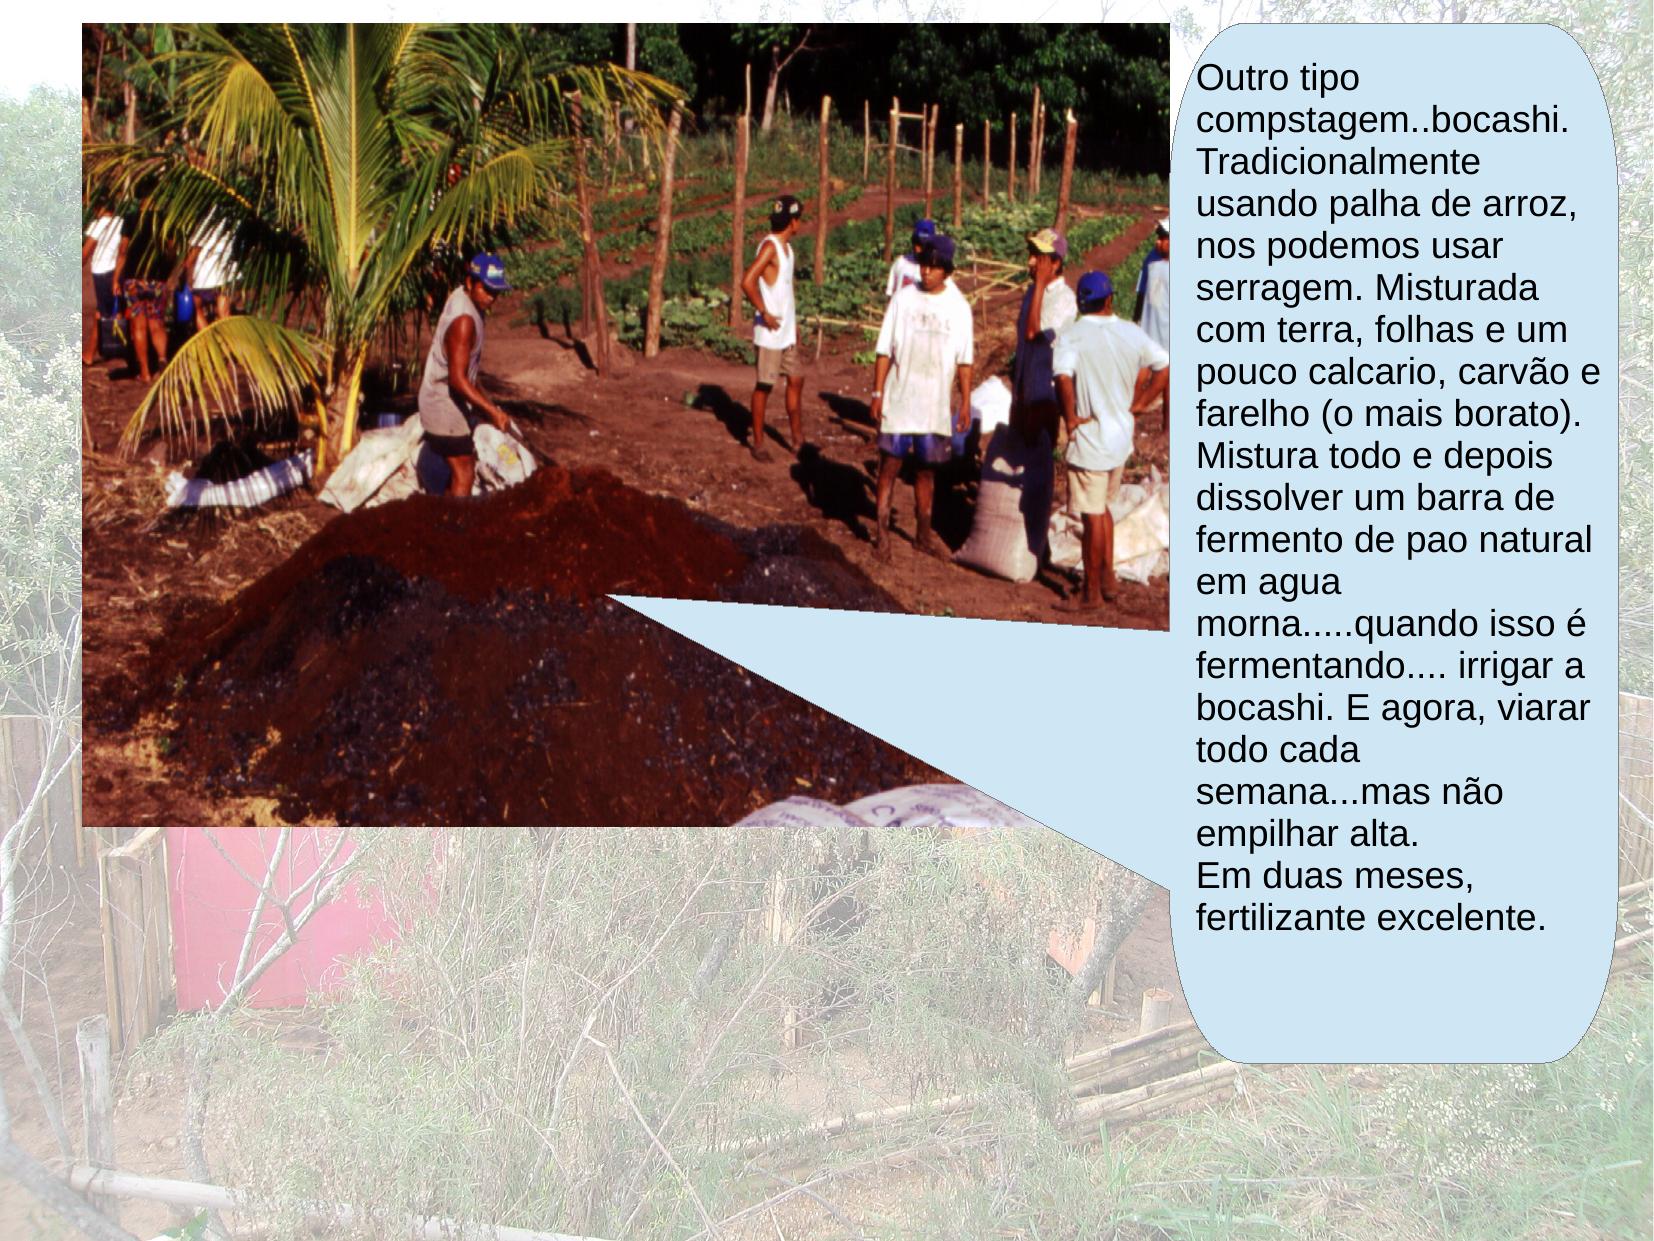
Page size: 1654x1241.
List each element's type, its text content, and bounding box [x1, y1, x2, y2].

text_box Outro tipo compstagem..bocashi. Tradicionalmente usando palha de arroz, nos podemos usar serragem. Misturada com terra, folhas e um pouco calcario, carvão e farelho (o mais borato). Mistura todo e depois dissolver um barra de fermento de pao natural em agua morna.....quando isso é fermentando.... irrigar a bocashi. E agora, viarar todo cada semana...mas não empilhar alta. Em duas meses, fertilizante excelente. [1181, 49, 1619, 948]
picture [82, 23, 1170, 827]
text_box [1205, 23, 1583, 49]
text_box [605, 103, 1614, 1064]
